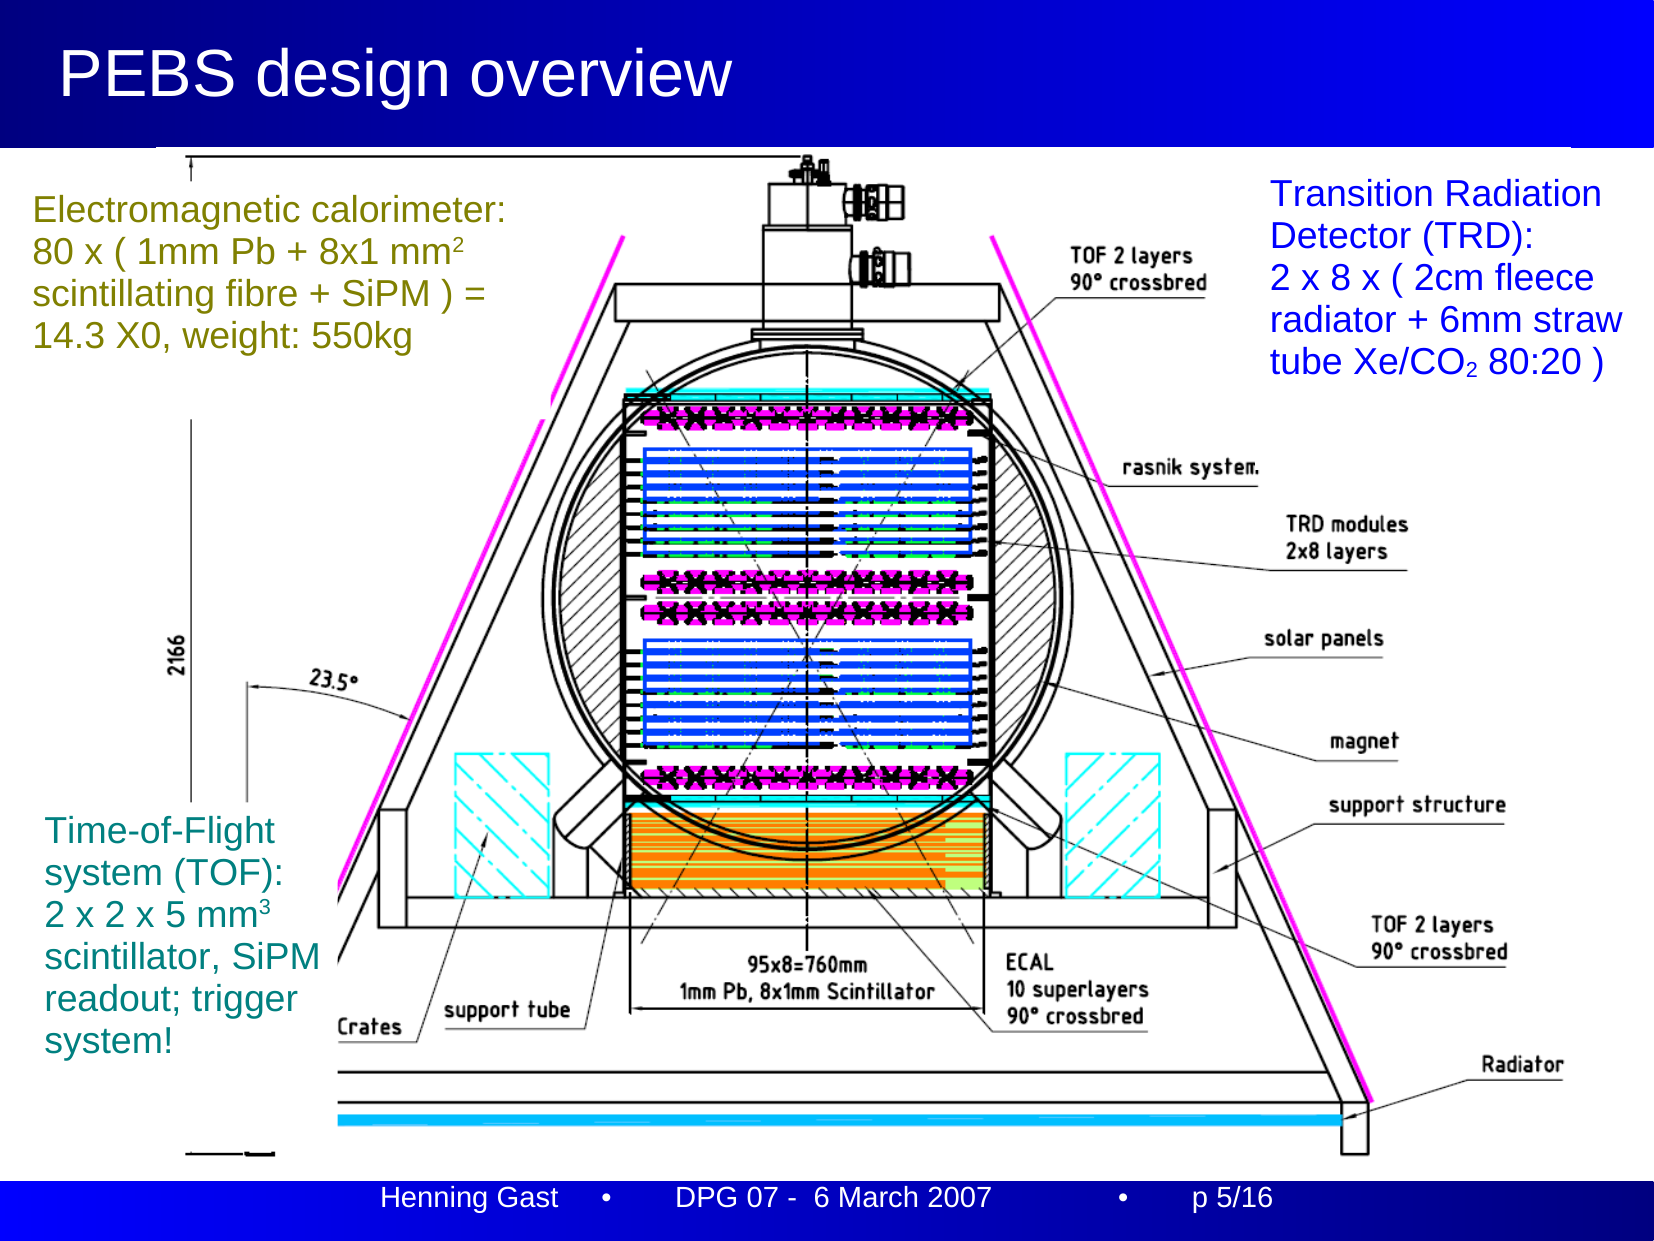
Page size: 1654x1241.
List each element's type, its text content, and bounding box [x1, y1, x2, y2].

title PEBS design overview [0, 0, 1654, 148]
text_box Time-of-Flight system (TOF): 2 x 2 x 5 mm3 scintillator, SiPM readout; trigger system! [29, 802, 338, 1152]
text_box Transition Radiation Detector (TRD): 2 x 8 x ( 2cm fleece radiator + 6mm straw tube Xe/CO2 80:20 ) [1255, 165, 1640, 470]
picture [156, 147, 1571, 1159]
text_box Electromagnetic calorimeter: 80 x ( 1mm Pb + 8x1 mm2 scintillating fibre + SiPM ) = 14.3 X0, weight: 550kg [17, 181, 551, 420]
